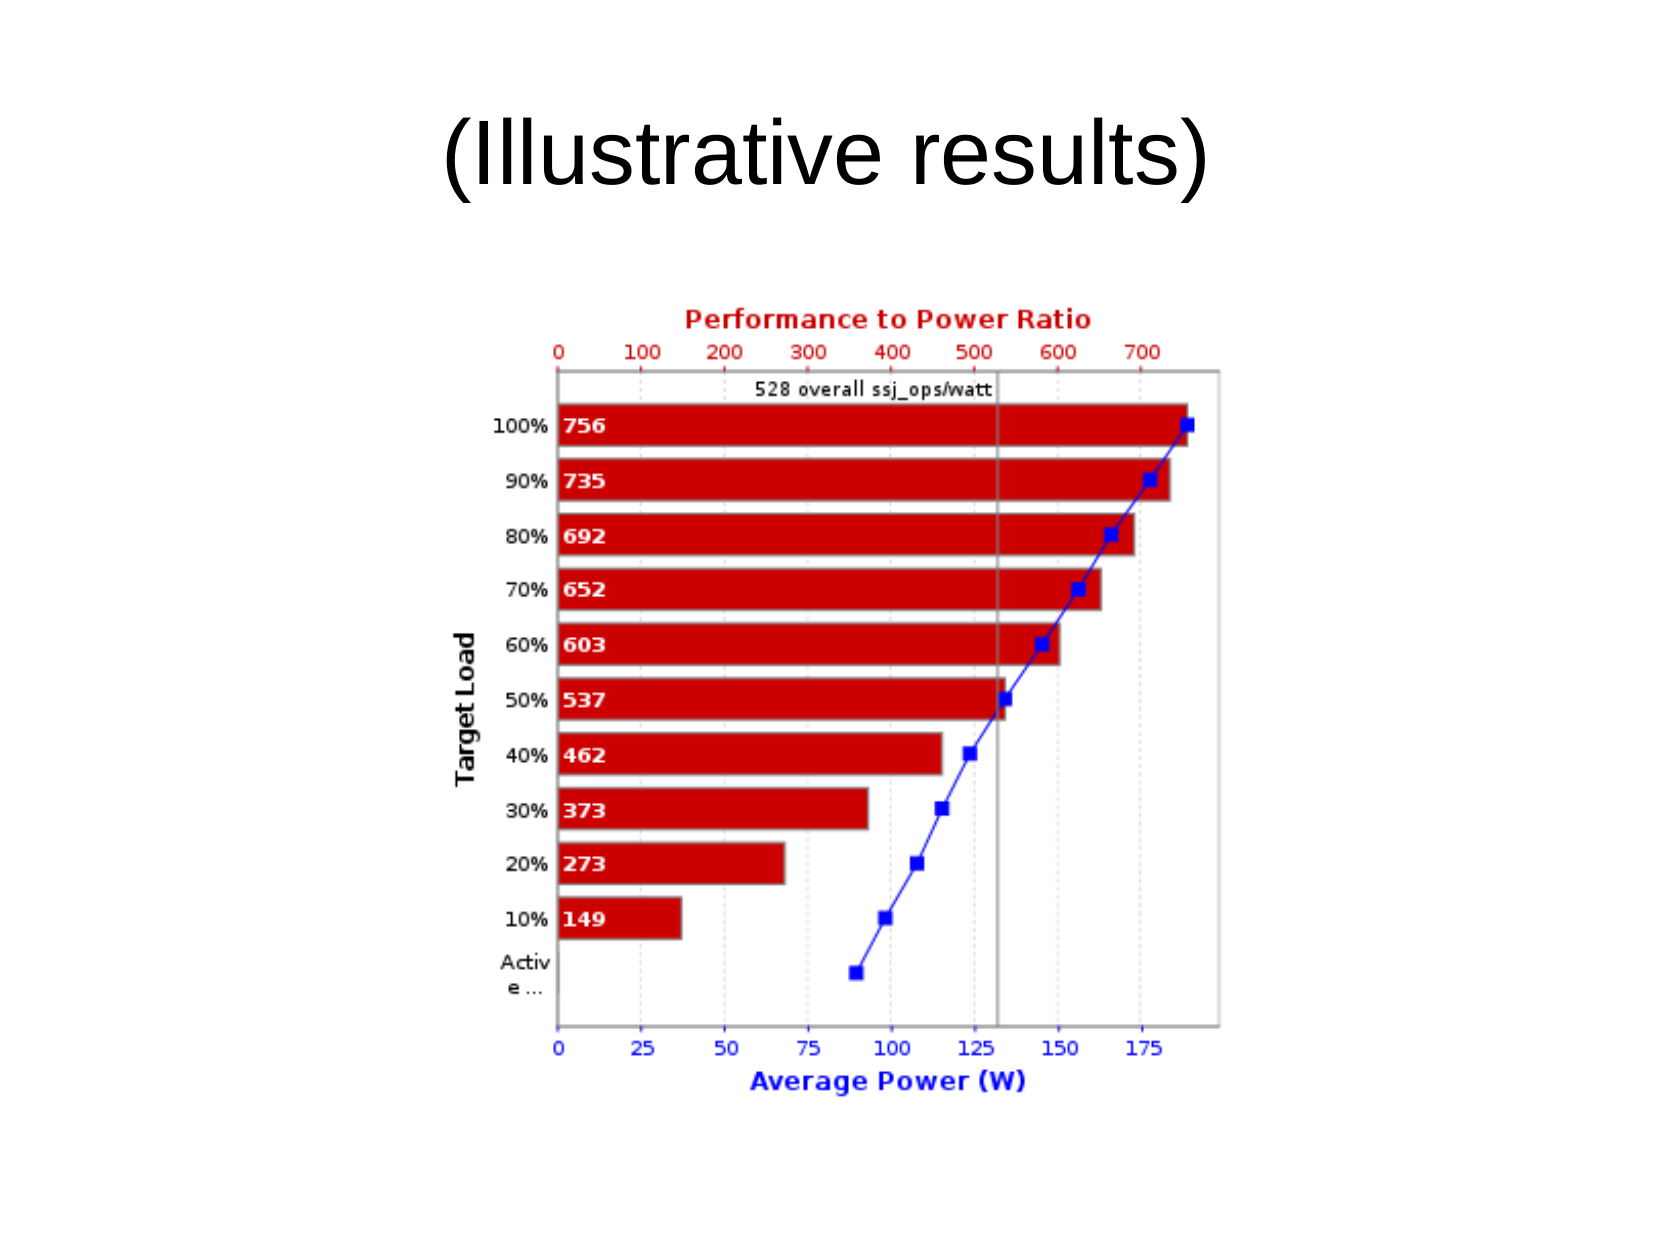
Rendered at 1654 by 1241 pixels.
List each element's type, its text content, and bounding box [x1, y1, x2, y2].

title (Illustrative results) [82, 49, 1571, 257]
picture [417, 290, 1236, 1109]
